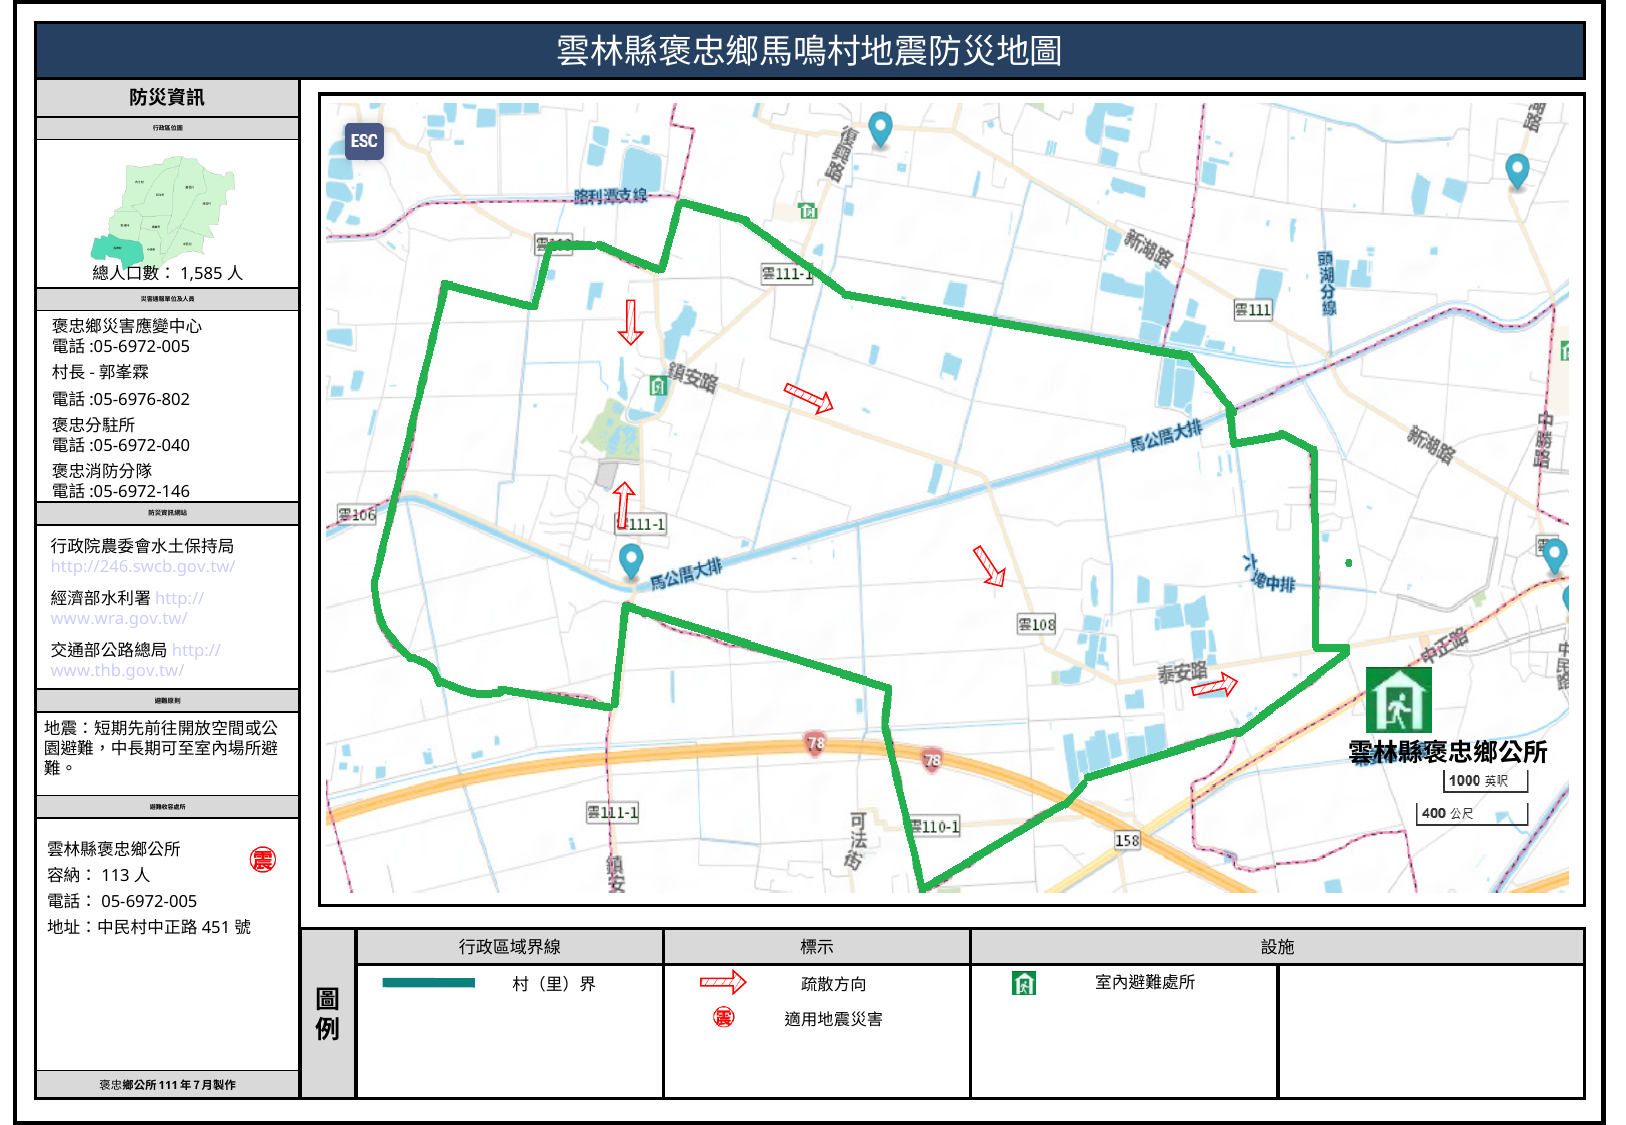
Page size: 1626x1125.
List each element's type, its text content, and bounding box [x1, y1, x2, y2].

text_box 標示 [664, 930, 970, 965]
picture [326, 103, 1569, 893]
text_box 設施 [970, 930, 1583, 963]
text_box [613, 482, 635, 529]
text_box 適用地震災害 [694, 1000, 974, 1037]
text_box 災害通報單位及人員 [37, 288, 298, 308]
text_box 行政區域界線 [356, 930, 664, 965]
text_box 避難原則 [37, 689, 298, 712]
text_box 防災資訊網站 [37, 509, 298, 525]
text_box 總人口數：1,585人 [68, 255, 268, 291]
text_box 雲林縣褒忠鄉公所 容納：113人 電話：05-6972-005 地址：中民村中正路451號 [32, 830, 296, 945]
text_box 防災資訊 [37, 80, 298, 116]
text_box 室內避難處所 [994, 964, 1297, 1001]
picture [711, 1005, 735, 1029]
text_box 褒忠鄉公所111年7月製作 [37, 1070, 298, 1097]
text_box 疏散方向 [695, 966, 974, 1000]
text_box 行政區位圖 [37, 116, 298, 140]
text_box 避難收容處所 [37, 795, 298, 819]
picture [247, 844, 278, 874]
text_box [700, 970, 746, 994]
text_box 圖例 [302, 930, 356, 1097]
text_box [784, 383, 833, 414]
text_box 地震：短期先前往開放空間或公園避難，中長期可至室內場所避難。 [29, 710, 297, 786]
text_box 村（里）界 [414, 966, 695, 1002]
text_box 褒忠鄉災害應變中心 電話:05-6972-005 村長-郭峯霖 電話:05-6976-802 褒忠分駐所 電話:05-6972-040 褒忠消防分隊 電話:05-6972-146 [37, 308, 301, 509]
text_box 雲林縣褒忠鄉馬鳴村地震防災地圖 [35, 22, 1585, 79]
text_box 雲林縣褒忠鄉公所 [1334, 728, 1579, 775]
text_box [973, 546, 1005, 587]
picture [56, 150, 269, 279]
text_box [618, 300, 643, 345]
text_box 行政院農委會水土保持局http://246.swcb.gov.tw/ 經濟部水利署http://www.wra.gov.tw/ 交通部公路總局http://www.thb.gov.tw/ [35, 527, 303, 688]
text_box [1191, 672, 1238, 696]
